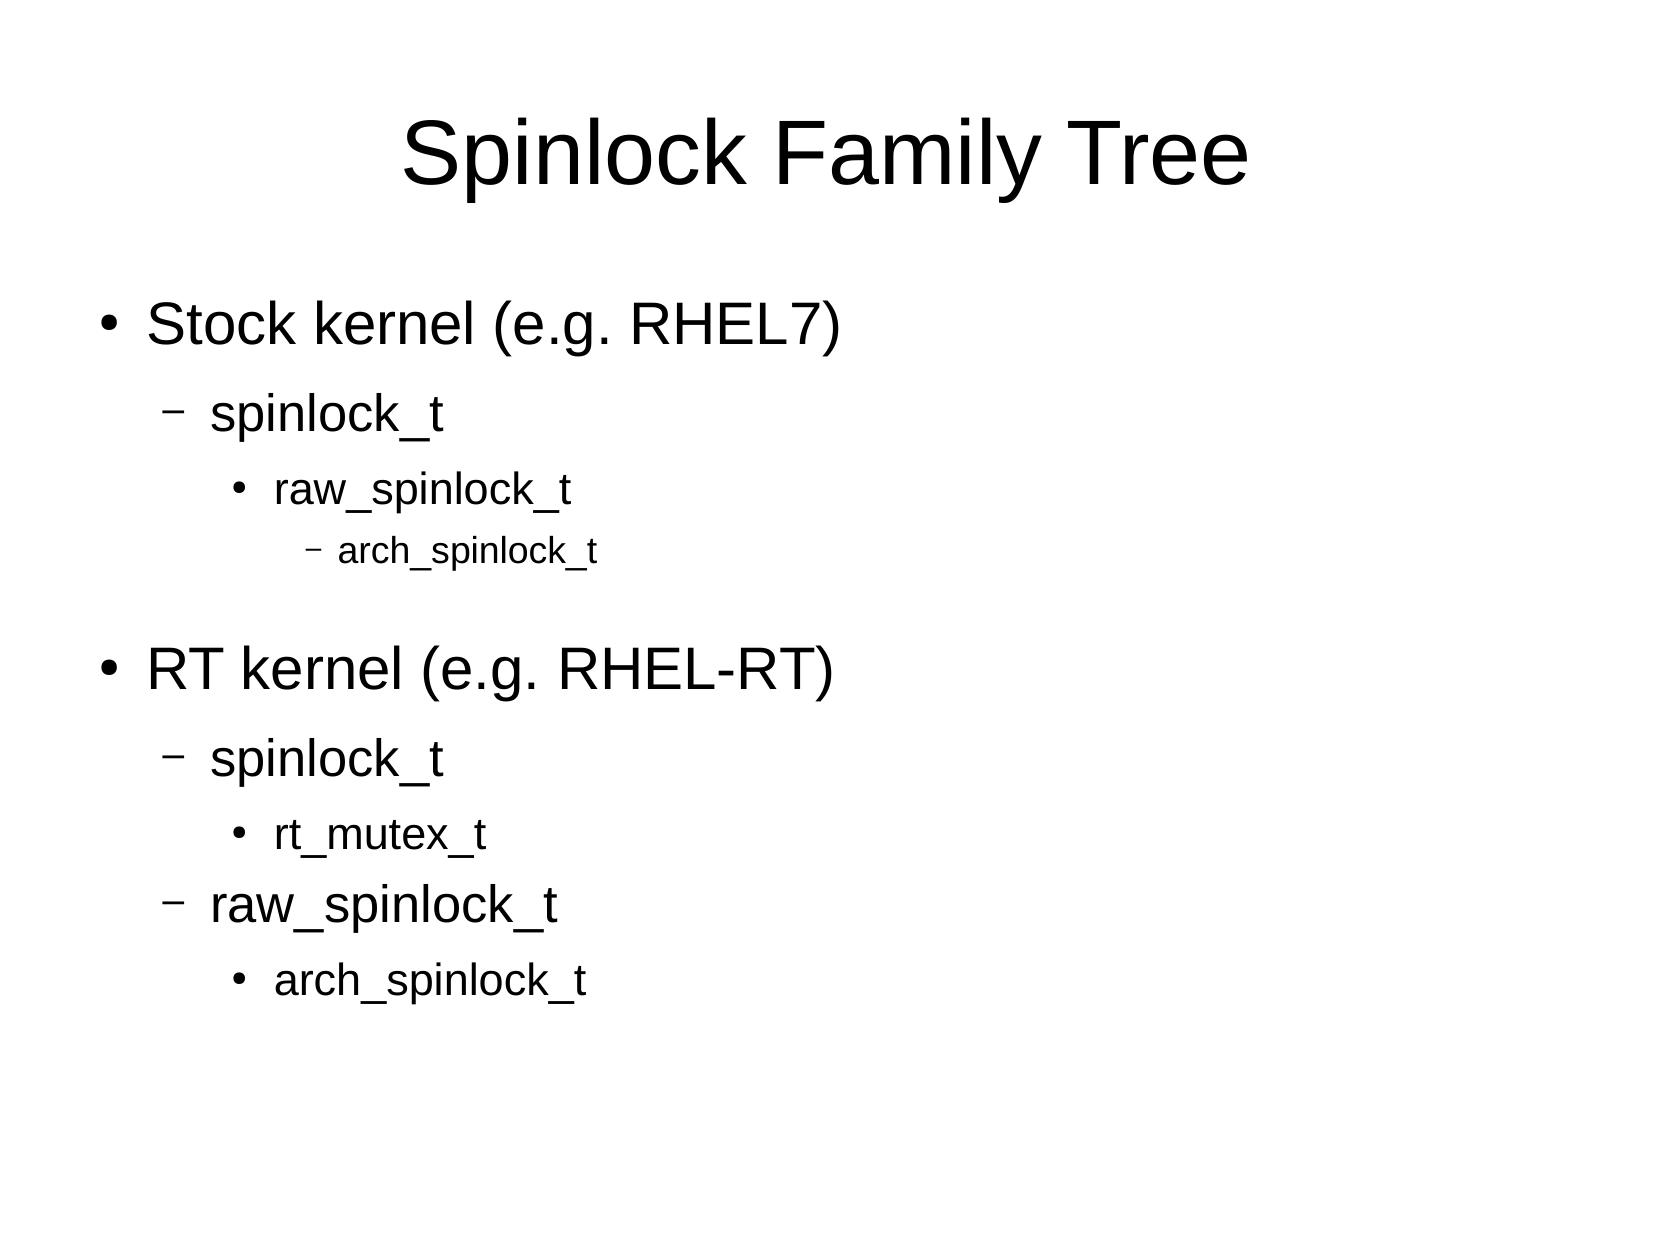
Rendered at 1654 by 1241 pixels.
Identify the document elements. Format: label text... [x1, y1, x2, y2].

title Spinlock Family Tree [82, 49, 1571, 257]
list Stock kernel (e.g. RHEL7) spinlock_t raw_spinlock_t arch_spinlock_t RT kernel (e.g. RHEL-RT) spinlock_t rt_mutex_t raw_spinlock_t arch_spinlock_t [82, 290, 1571, 1010]
